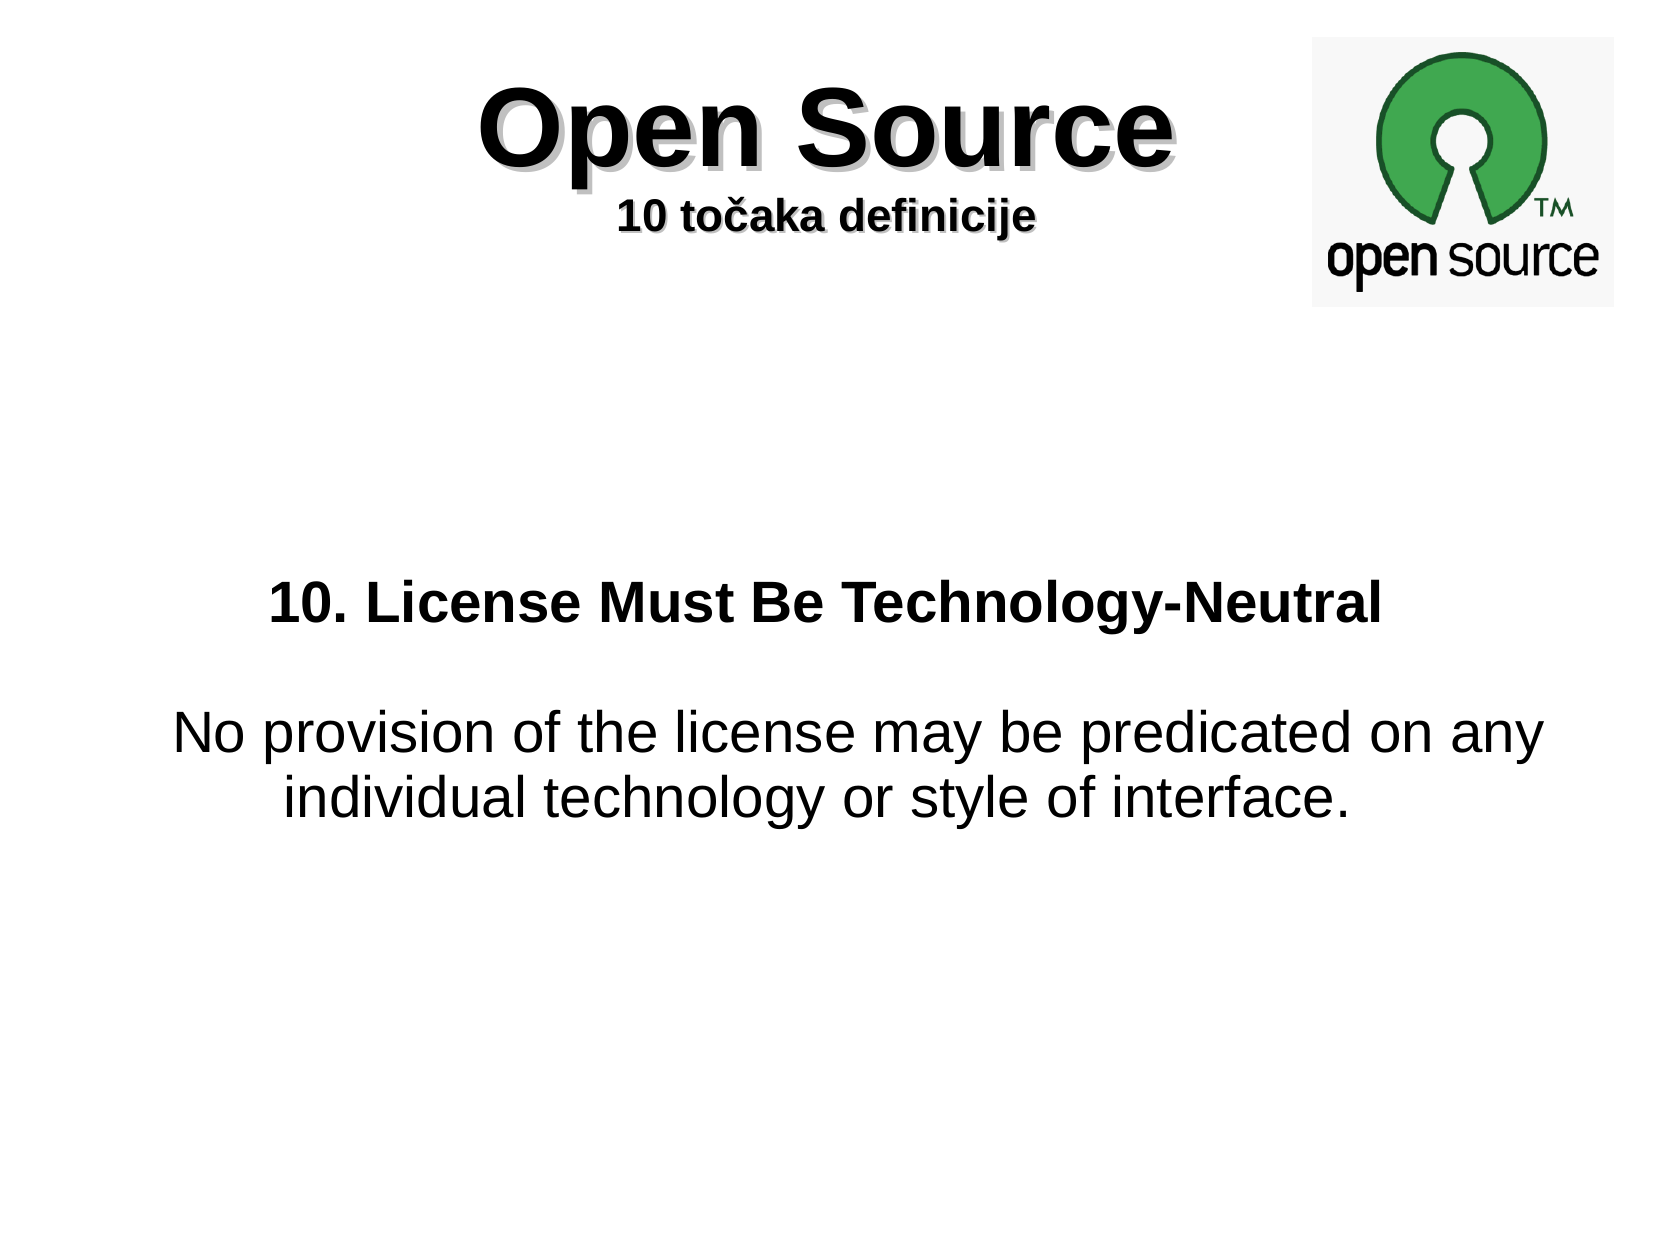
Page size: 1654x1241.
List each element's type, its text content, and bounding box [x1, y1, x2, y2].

picture [1312, 37, 1614, 307]
title Open Source 10 točaka definicije [82, 49, 1312, 257]
subtitle 10. License Must Be Technology-Neutral No provision of the license may be predicated on any individual technology or style of interface. [82, 297, 1571, 1102]
